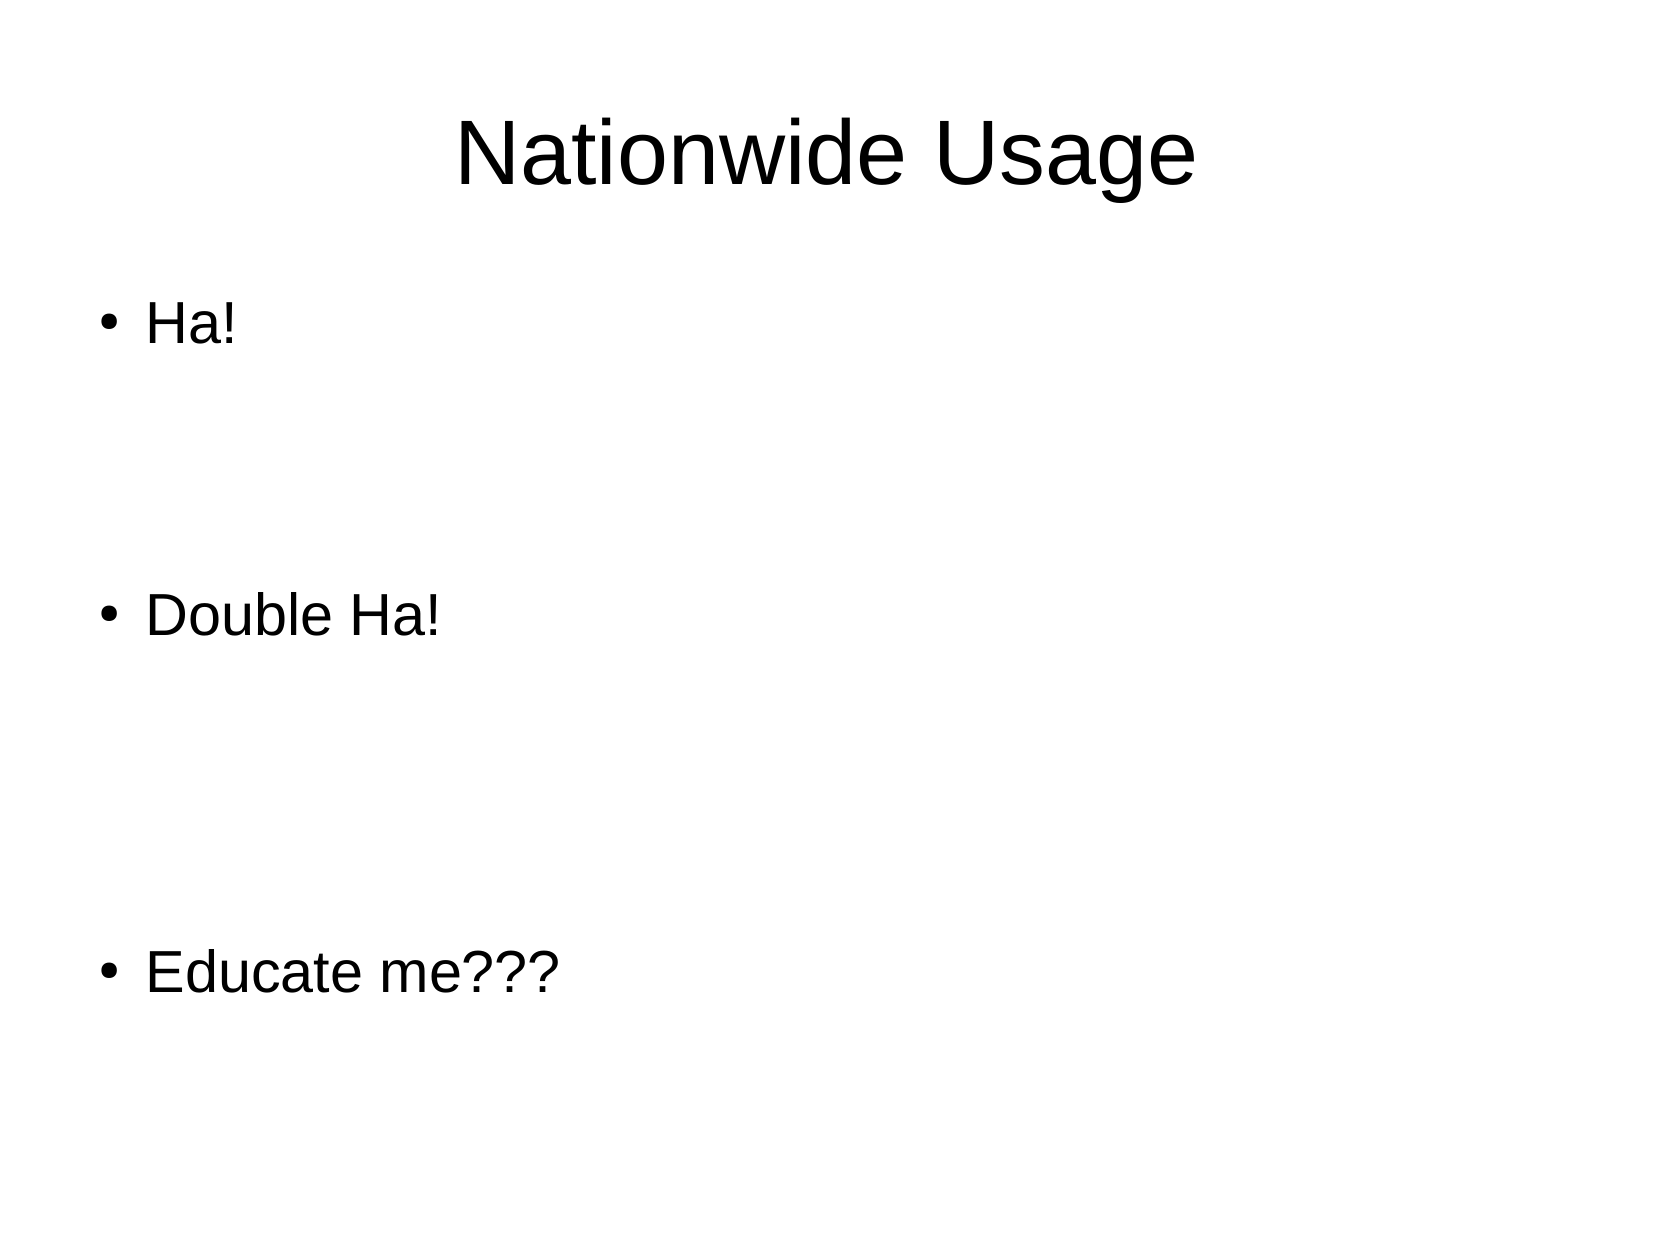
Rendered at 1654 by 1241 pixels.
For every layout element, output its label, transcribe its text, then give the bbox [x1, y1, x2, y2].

title Nationwide Usage [82, 49, 1571, 257]
list Ha! Double Ha! Educate me??? [82, 290, 1571, 1010]
